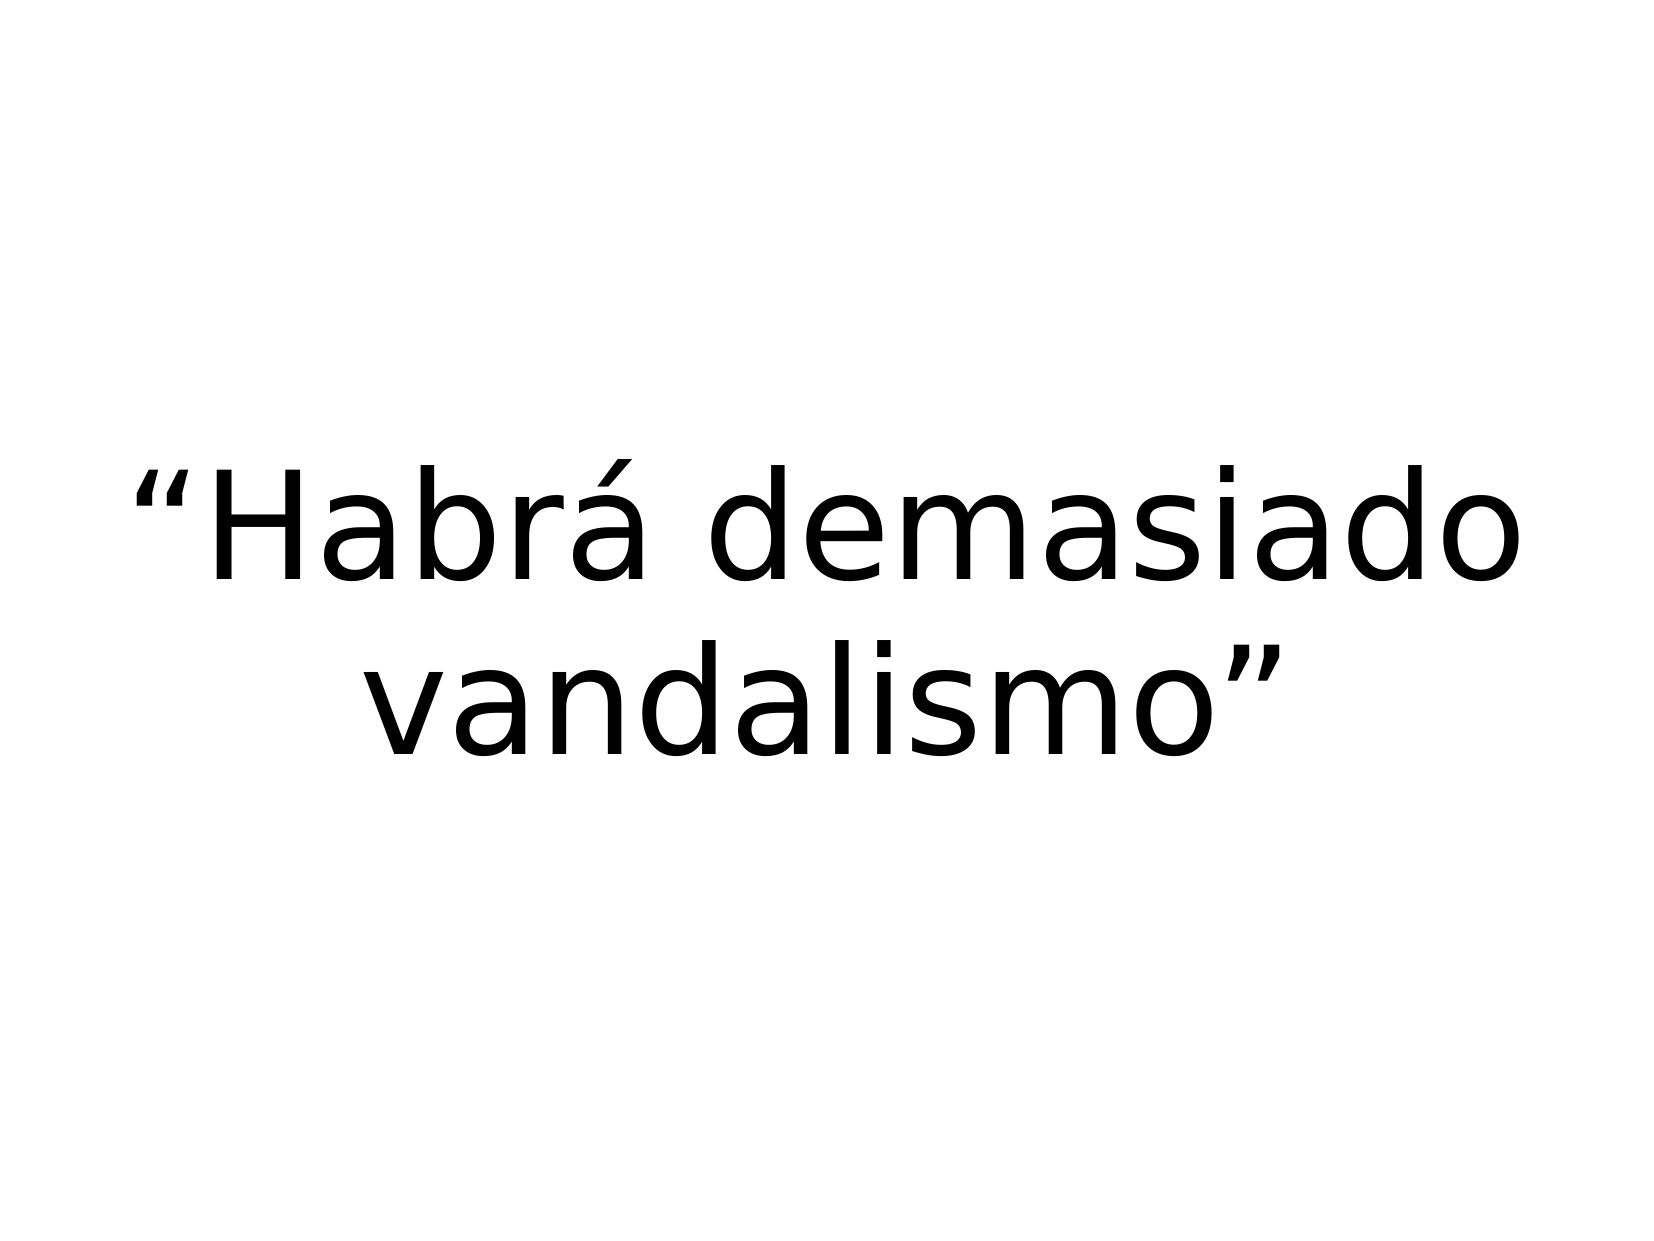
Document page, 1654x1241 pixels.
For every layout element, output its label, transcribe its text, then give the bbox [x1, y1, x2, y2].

title “Habrá demasiado vandalismo” [82, 56, 1571, 1174]
